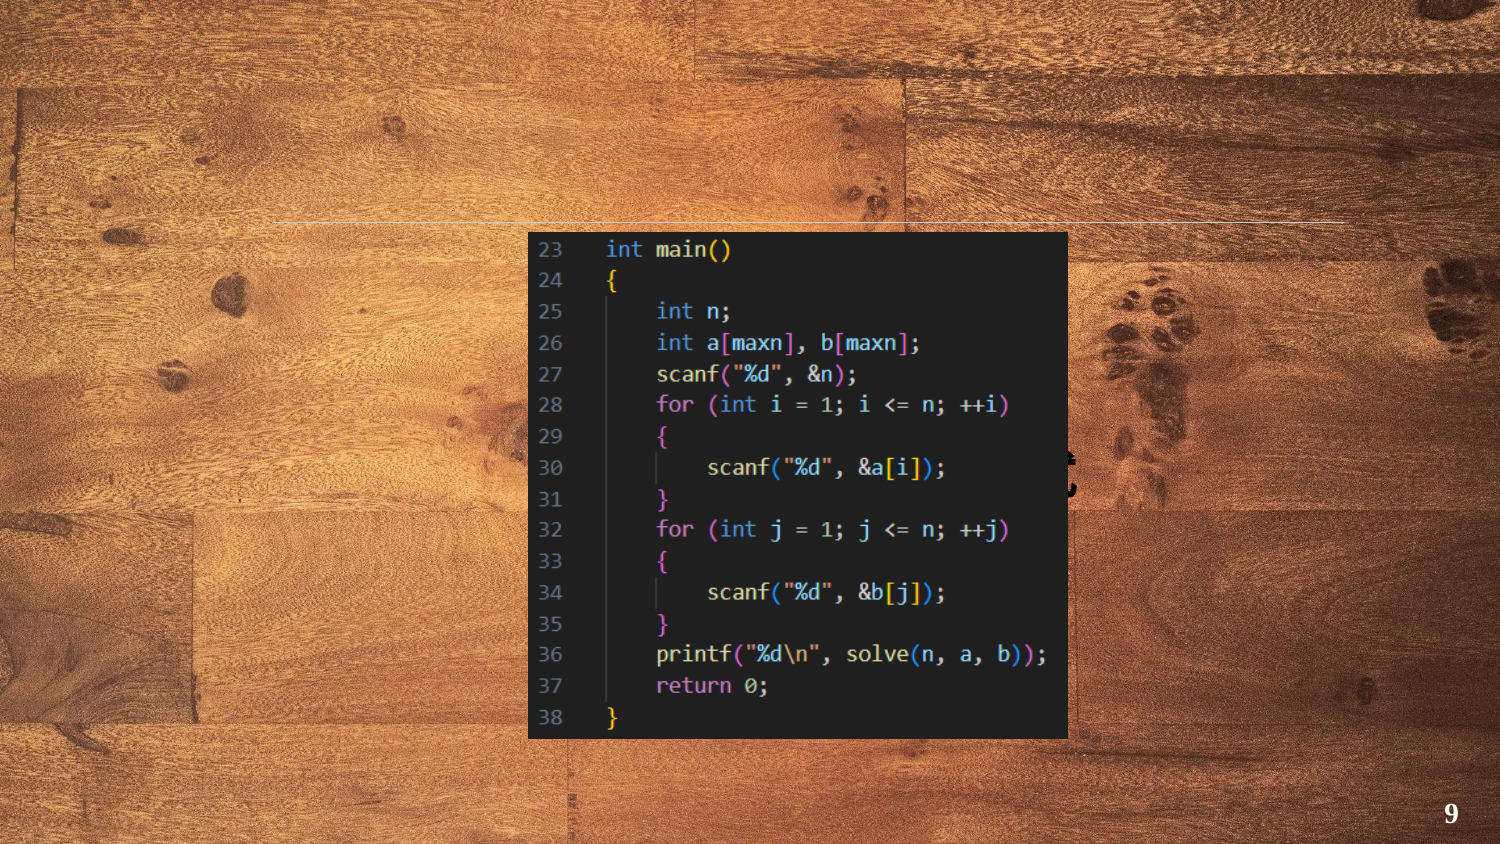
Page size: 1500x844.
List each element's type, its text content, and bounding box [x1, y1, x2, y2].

picture [528, 232, 1068, 739]
title 範例程式 [255, 117, 1341, 233]
slide_number 8 [1429, 779, 1500, 844]
